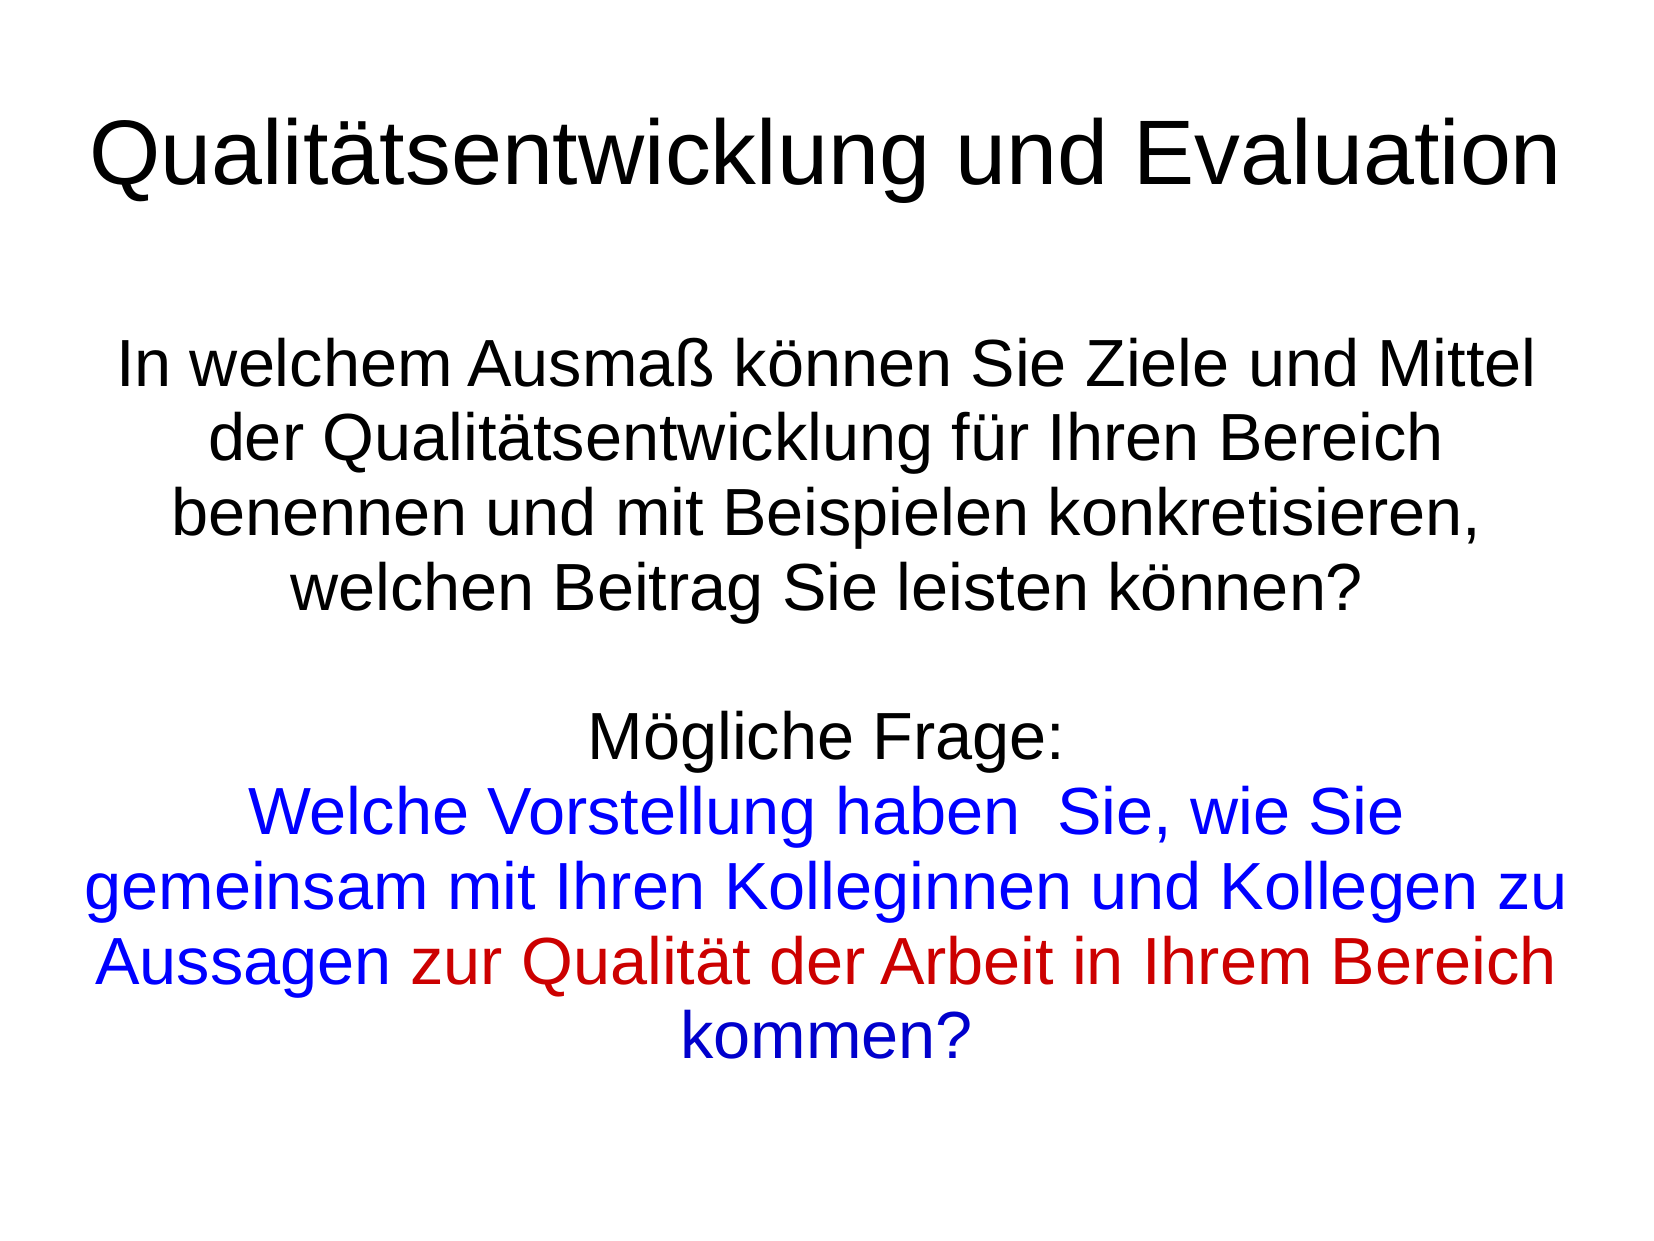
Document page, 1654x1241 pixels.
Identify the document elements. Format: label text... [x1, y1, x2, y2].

subtitle In welchem Ausmaß können Sie Ziele und Mittel der Qualitätsentwicklung für Ihren Bereich benennen und mit Beispielen konkretisieren, welchen Beitrag Sie leisten können? Mögliche Frage: Welche Vorstellung haben Sie, wie Sie gemeinsam mit Ihren Kolleginnen und Kollegen zu Aussagen zur Qualität der Arbeit in Ihrem Bereich kommen? [82, 326, 1571, 1073]
title Qualitätsentwicklung und Evaluation [82, 49, 1571, 257]
